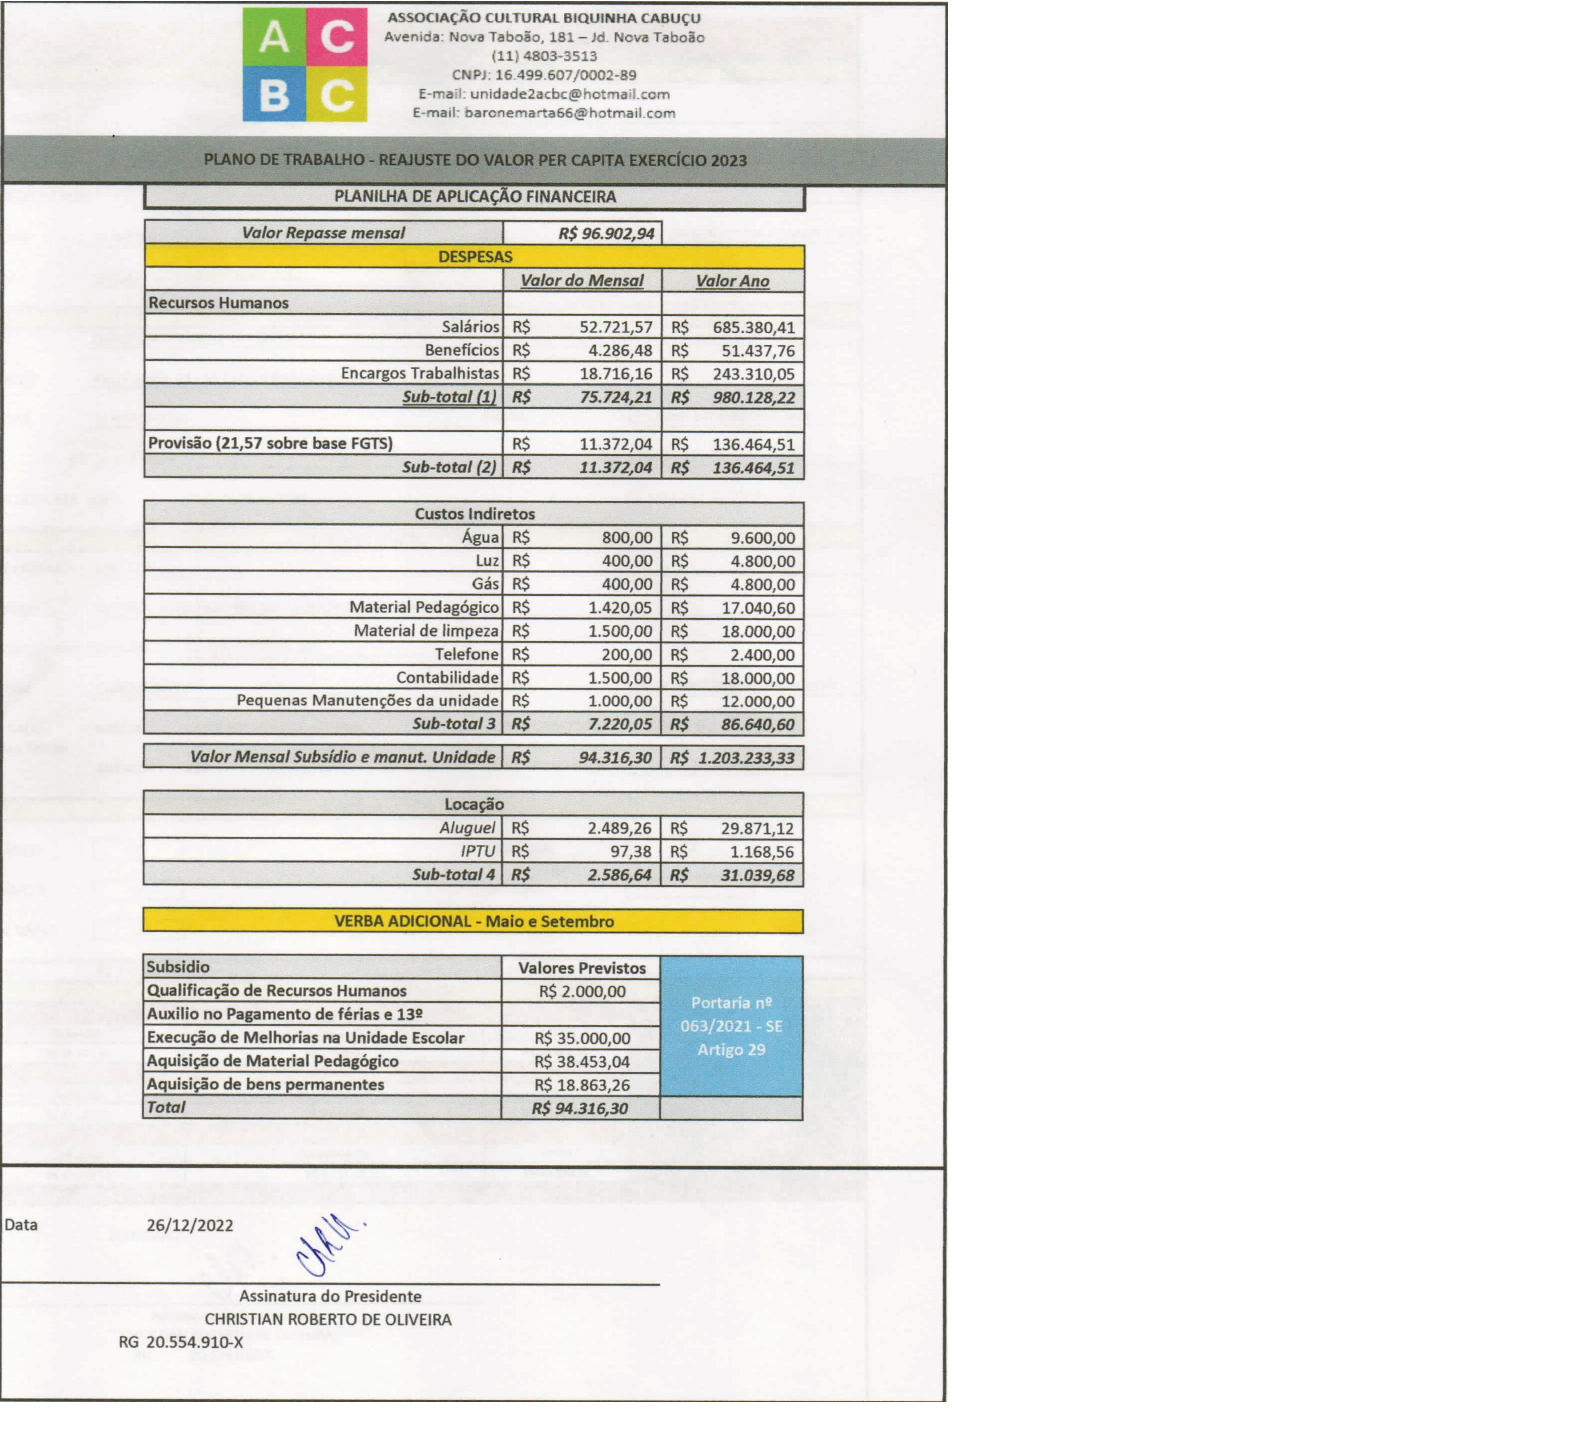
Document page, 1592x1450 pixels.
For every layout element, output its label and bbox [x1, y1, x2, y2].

text_box [0, 2, 948, 1402]
